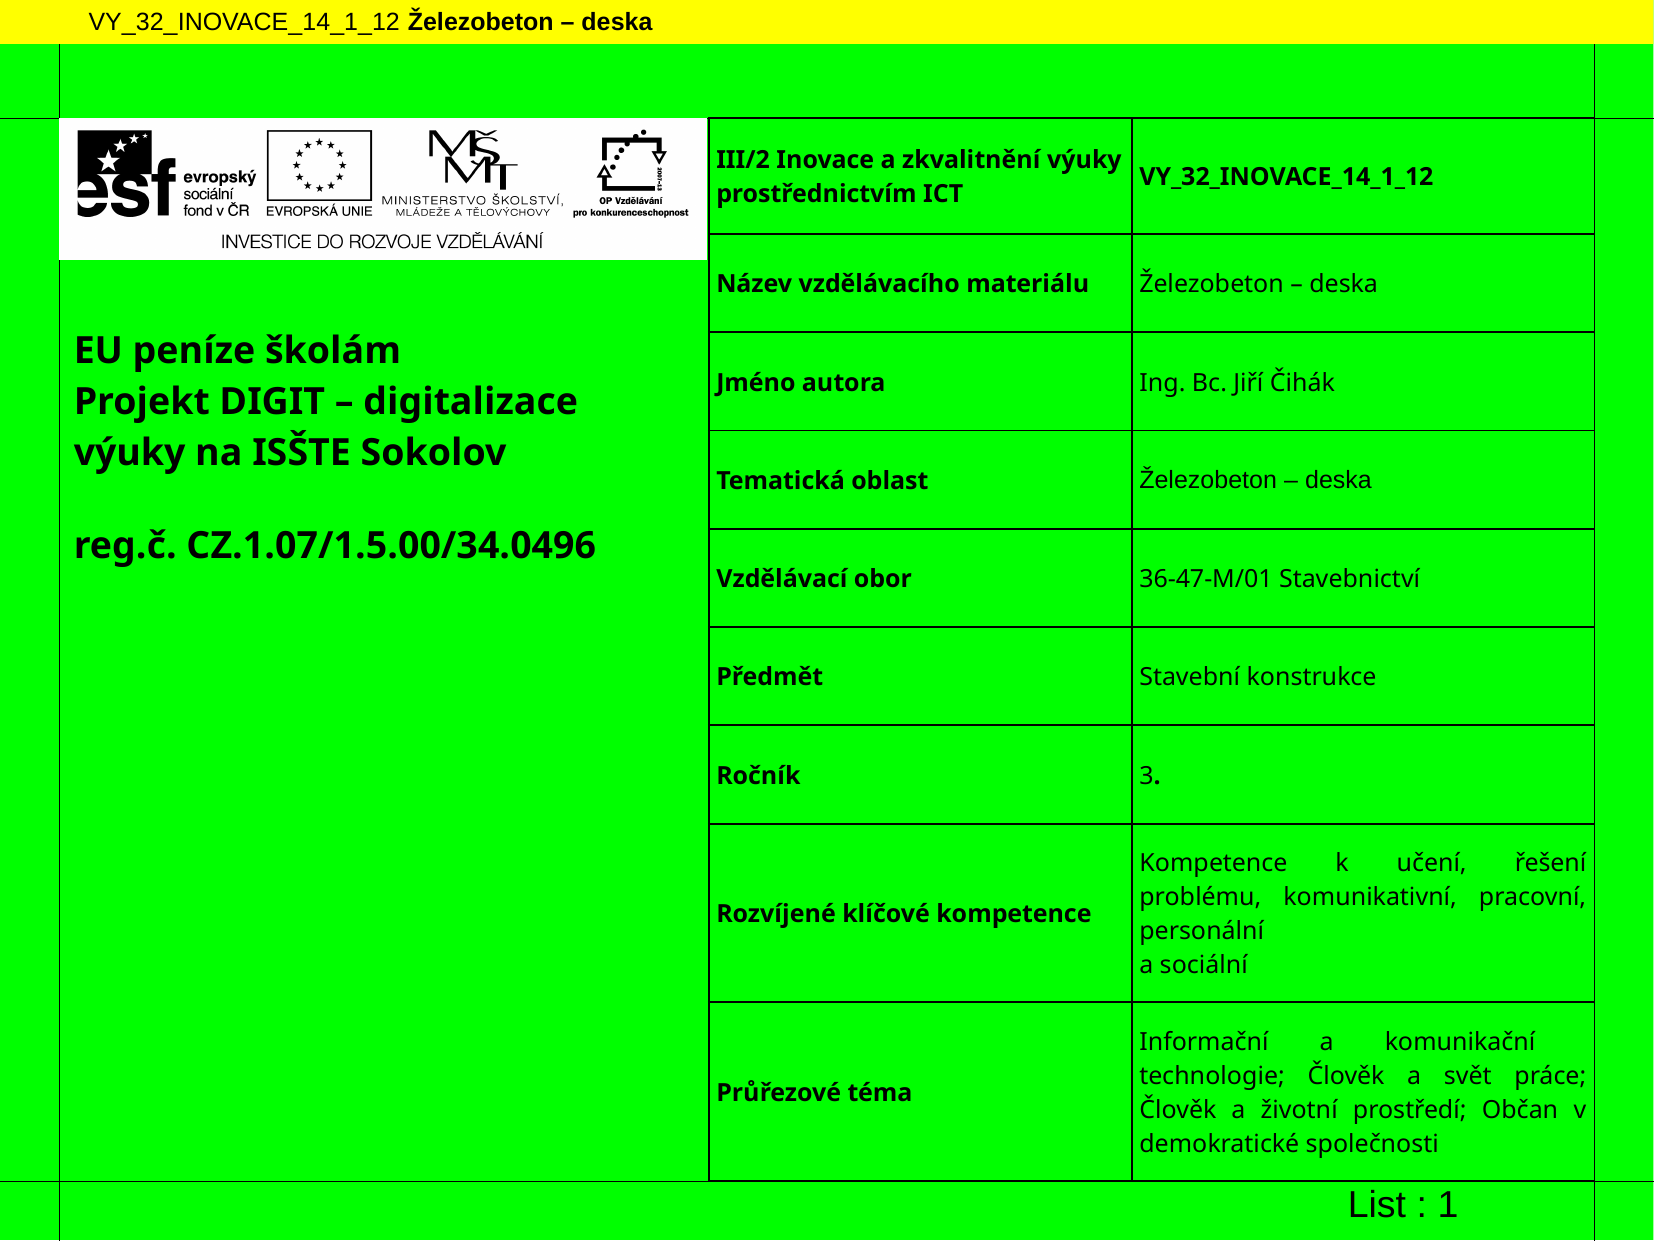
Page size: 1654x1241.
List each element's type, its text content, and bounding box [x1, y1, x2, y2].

table_cell Kompetence k učení, řešení problému, komunikativní, pracovní, personální a sociální [1133, 825, 1594, 1001]
table_cell 3. [1133, 726, 1594, 823]
table_cell 36-47-M/01 Stavebnictví [1133, 530, 1594, 626]
table_cell Ročník [710, 726, 1131, 823]
table_cell Informační a komunikační technologie; Člověk a svět práce; Člověk a životní prostředí; Občan v demokratické společnosti [1133, 1003, 1594, 1180]
text_box VY_32_INOVACE_14_1_12 Železobeton – deska [0, 0, 1654, 44]
table_header III/2 Inovace a zkvalitnění výuky prostřednictvím ICT [710, 119, 1131, 233]
table_cell Jméno autora [710, 333, 1131, 430]
table_cell Železobeton – deska [1133, 235, 1594, 331]
table_header VY_32_INOVACE_14_1_12 [1133, 119, 1594, 233]
picture [59, 118, 707, 260]
table_cell Tematická oblast [710, 431, 1131, 528]
text_box EU peníze školám Projekt DIGIT – digitalizace výuky na ISŠTE Sokolov reg.č. CZ.1.07/1.5.00/34.0496 [59, 315, 680, 562]
text_box List : <číslo> [1357, 1176, 1599, 1241]
table_cell Stavební konstrukce [1133, 628, 1594, 724]
table_cell Průřezové téma [710, 1003, 1131, 1180]
table_cell Rozvíjené klíčové kompetence [710, 825, 1131, 1001]
table_cell Železobeton – deska [1133, 431, 1594, 528]
table_cell Název vzdělávacího materiálu [710, 235, 1131, 331]
table_cell Ing. Bc. Jiří Čihák [1133, 333, 1594, 430]
table_cell Vzdělávací obor [710, 530, 1131, 626]
table_cell Předmět [710, 628, 1131, 724]
